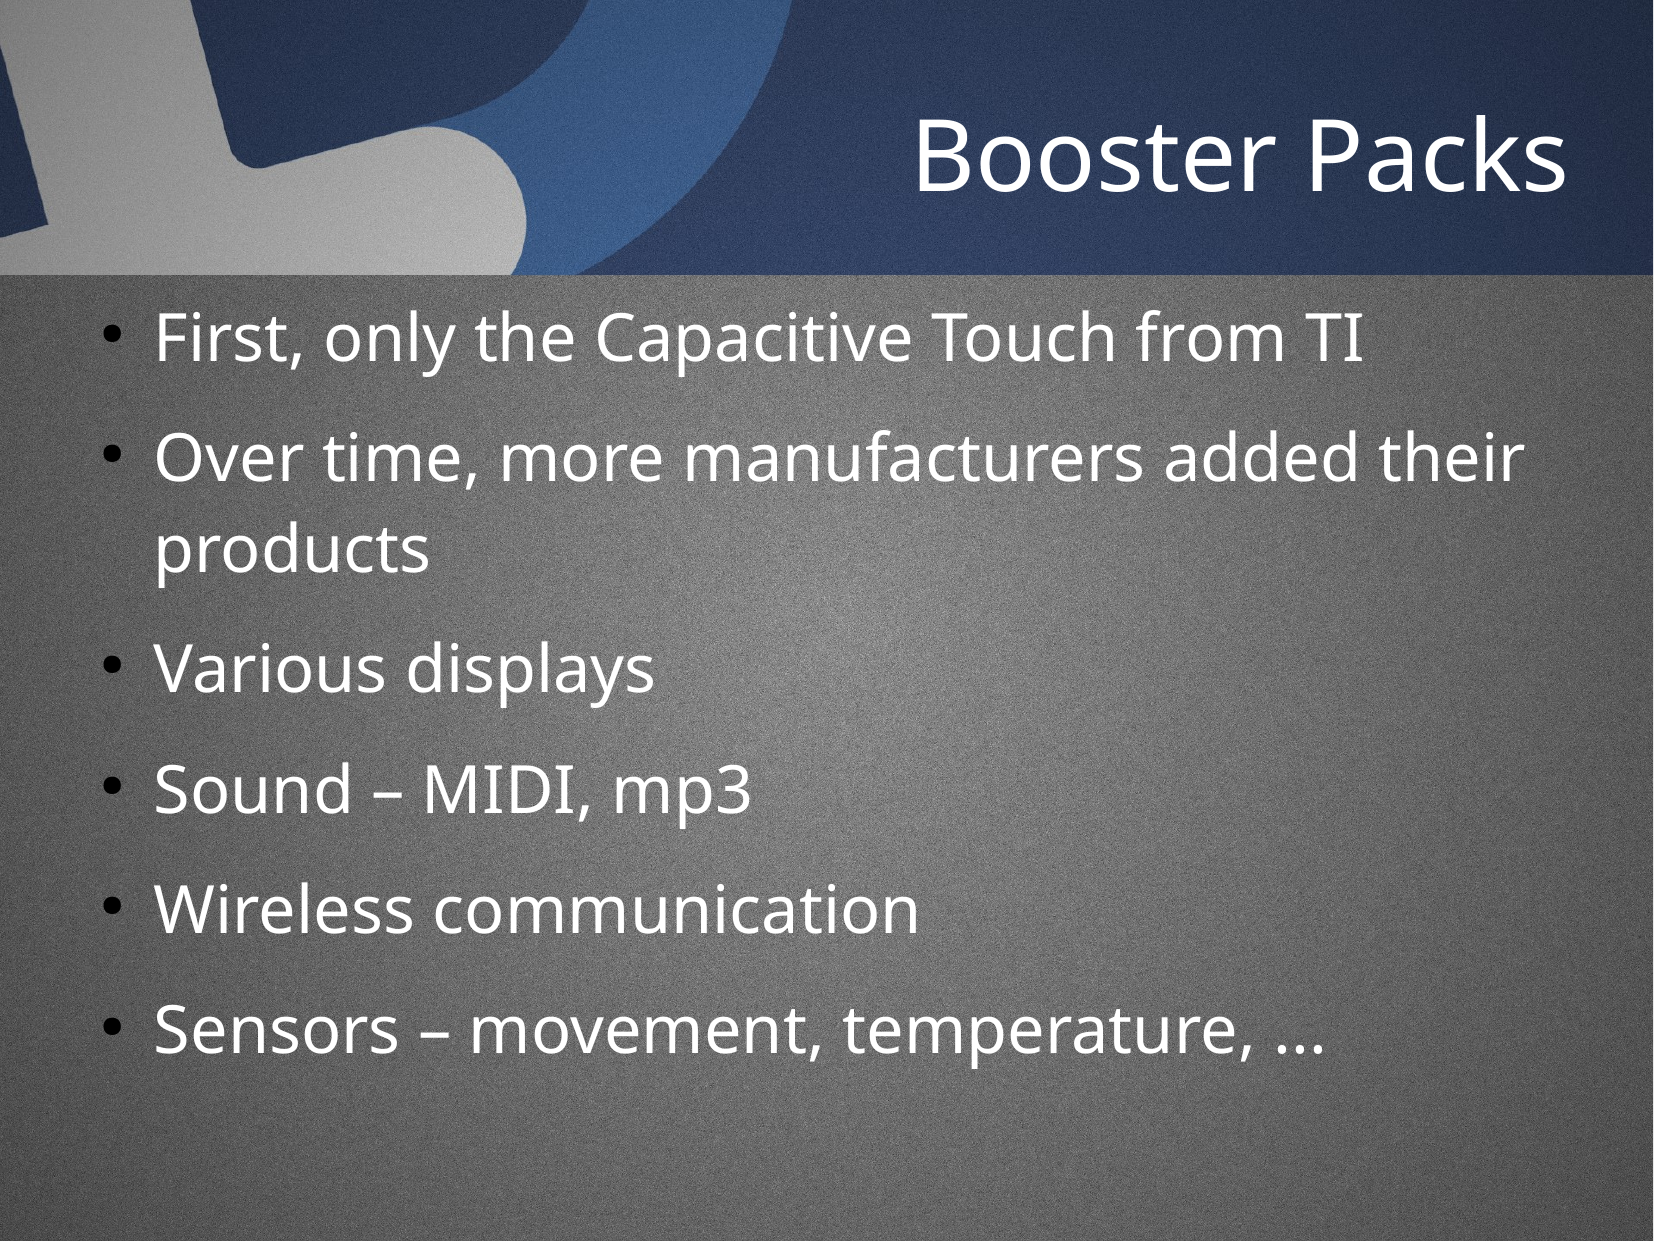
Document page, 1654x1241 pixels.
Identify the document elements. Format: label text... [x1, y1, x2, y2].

picture [0, 0, 1654, 1241]
title Booster Packs [82, 49, 1571, 257]
list First, only the Capacitive Touch from TI Over time, more manufacturers added their products Various displays Sound – MIDI, mp3 Wireless communication Sensors – movement, temperature, ... [82, 290, 1571, 1109]
